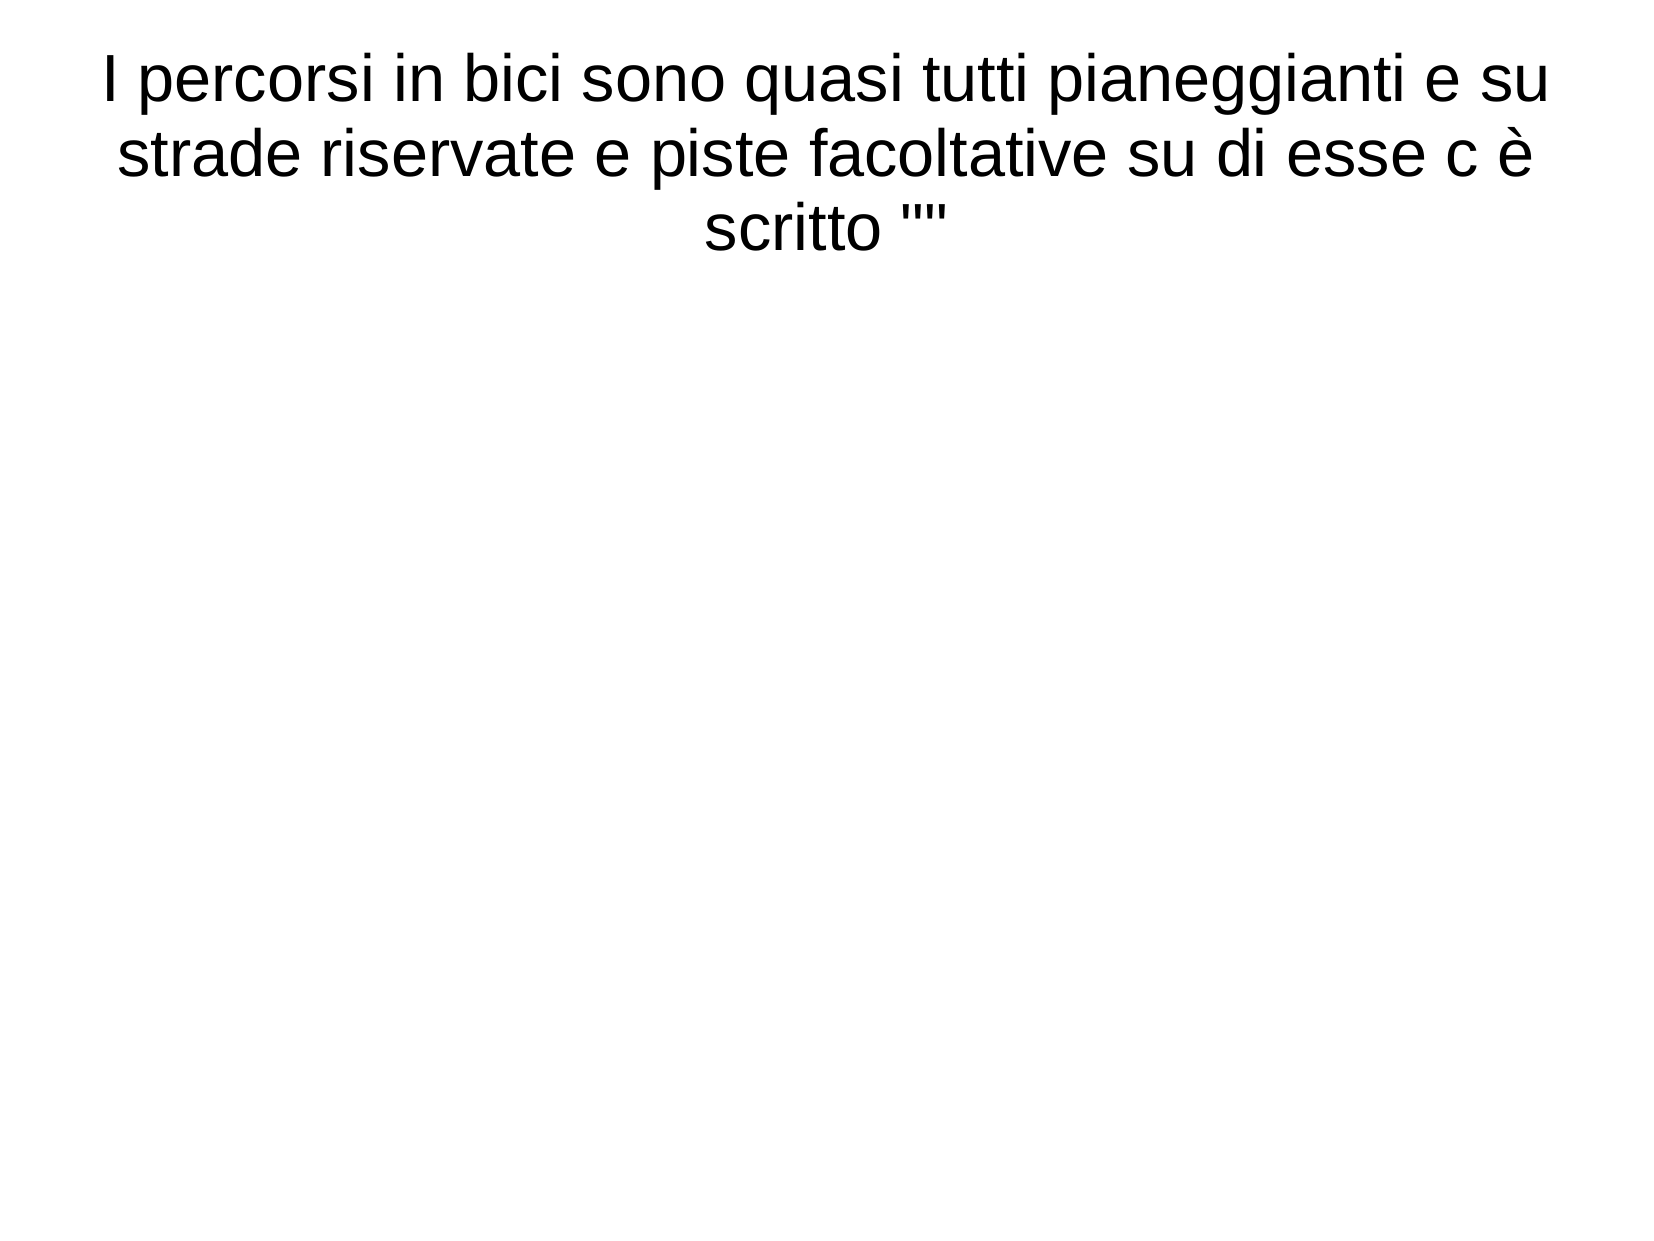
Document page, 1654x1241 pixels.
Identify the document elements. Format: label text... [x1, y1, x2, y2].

title I percorsi in bici sono quasi tutti pianeggianti e su strade riservate e piste facoltative su di esse c è scritto "" [82, 40, 1571, 266]
